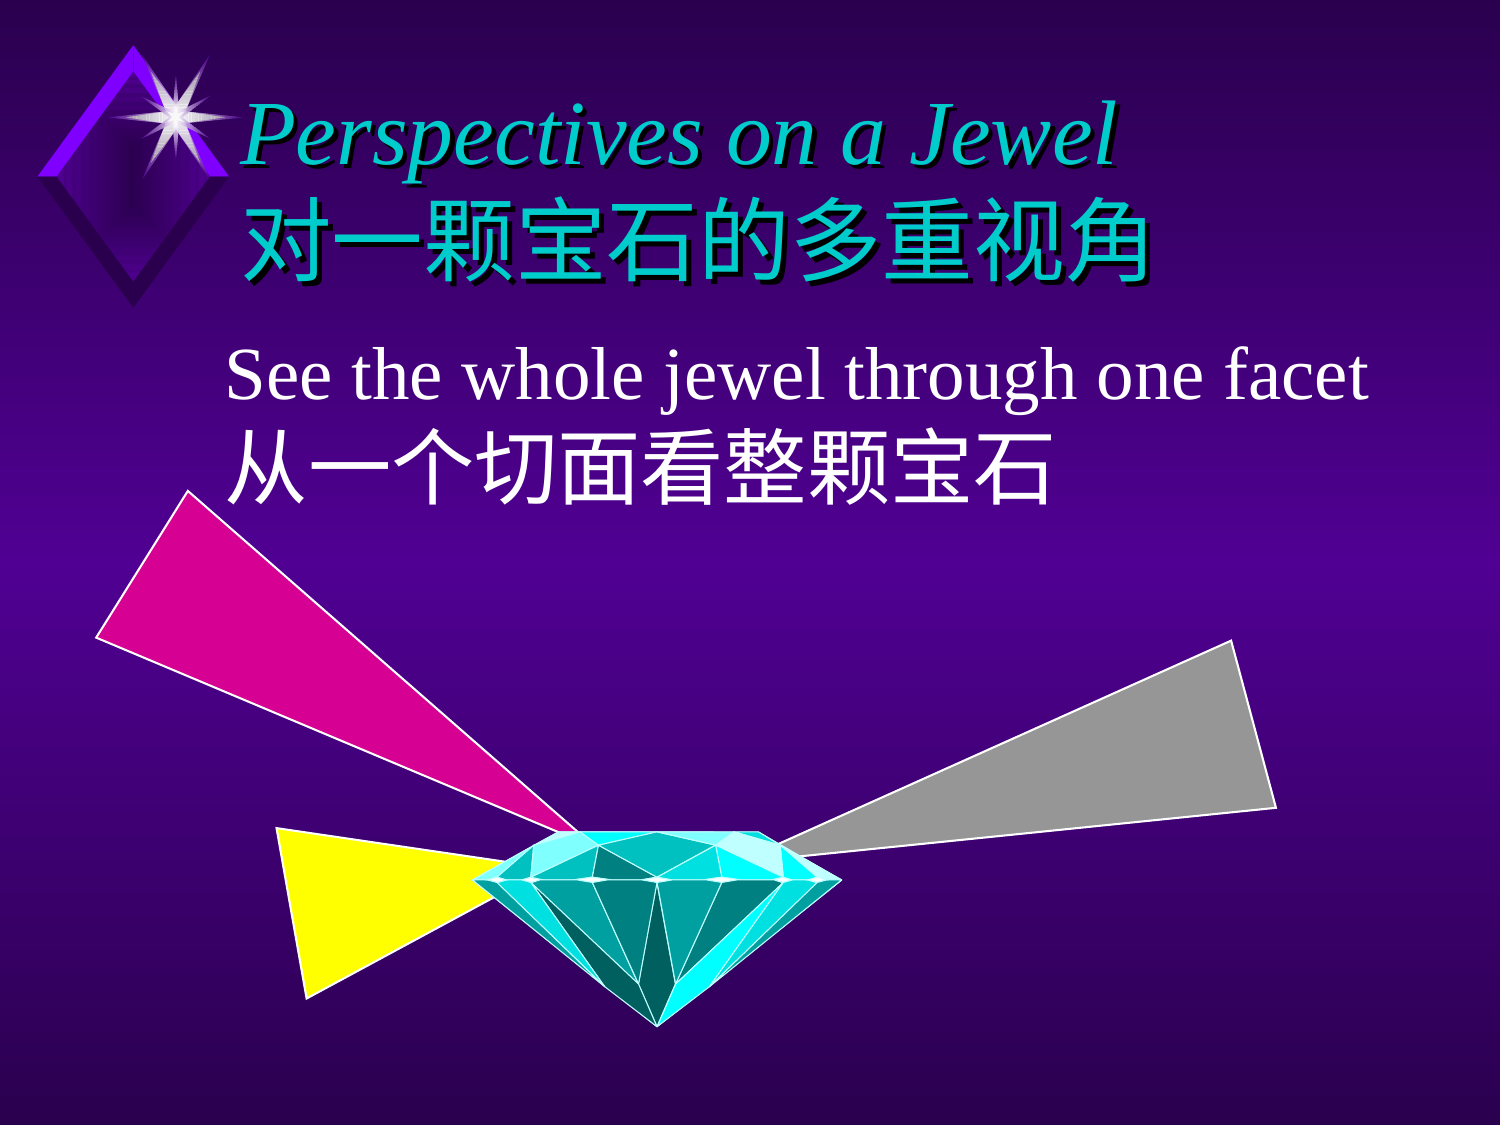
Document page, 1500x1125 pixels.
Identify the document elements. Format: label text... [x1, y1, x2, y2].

chart [471, 830, 843, 1028]
text_box [302, 978, 345, 999]
list See the whole jewel through one facet从一个切面看整颗宝石 [112, 324, 1388, 978]
text_box [96, 612, 112, 645]
title Perspectives on a Jewel 对一颗宝石的多重视角 [224, 65, 1388, 301]
